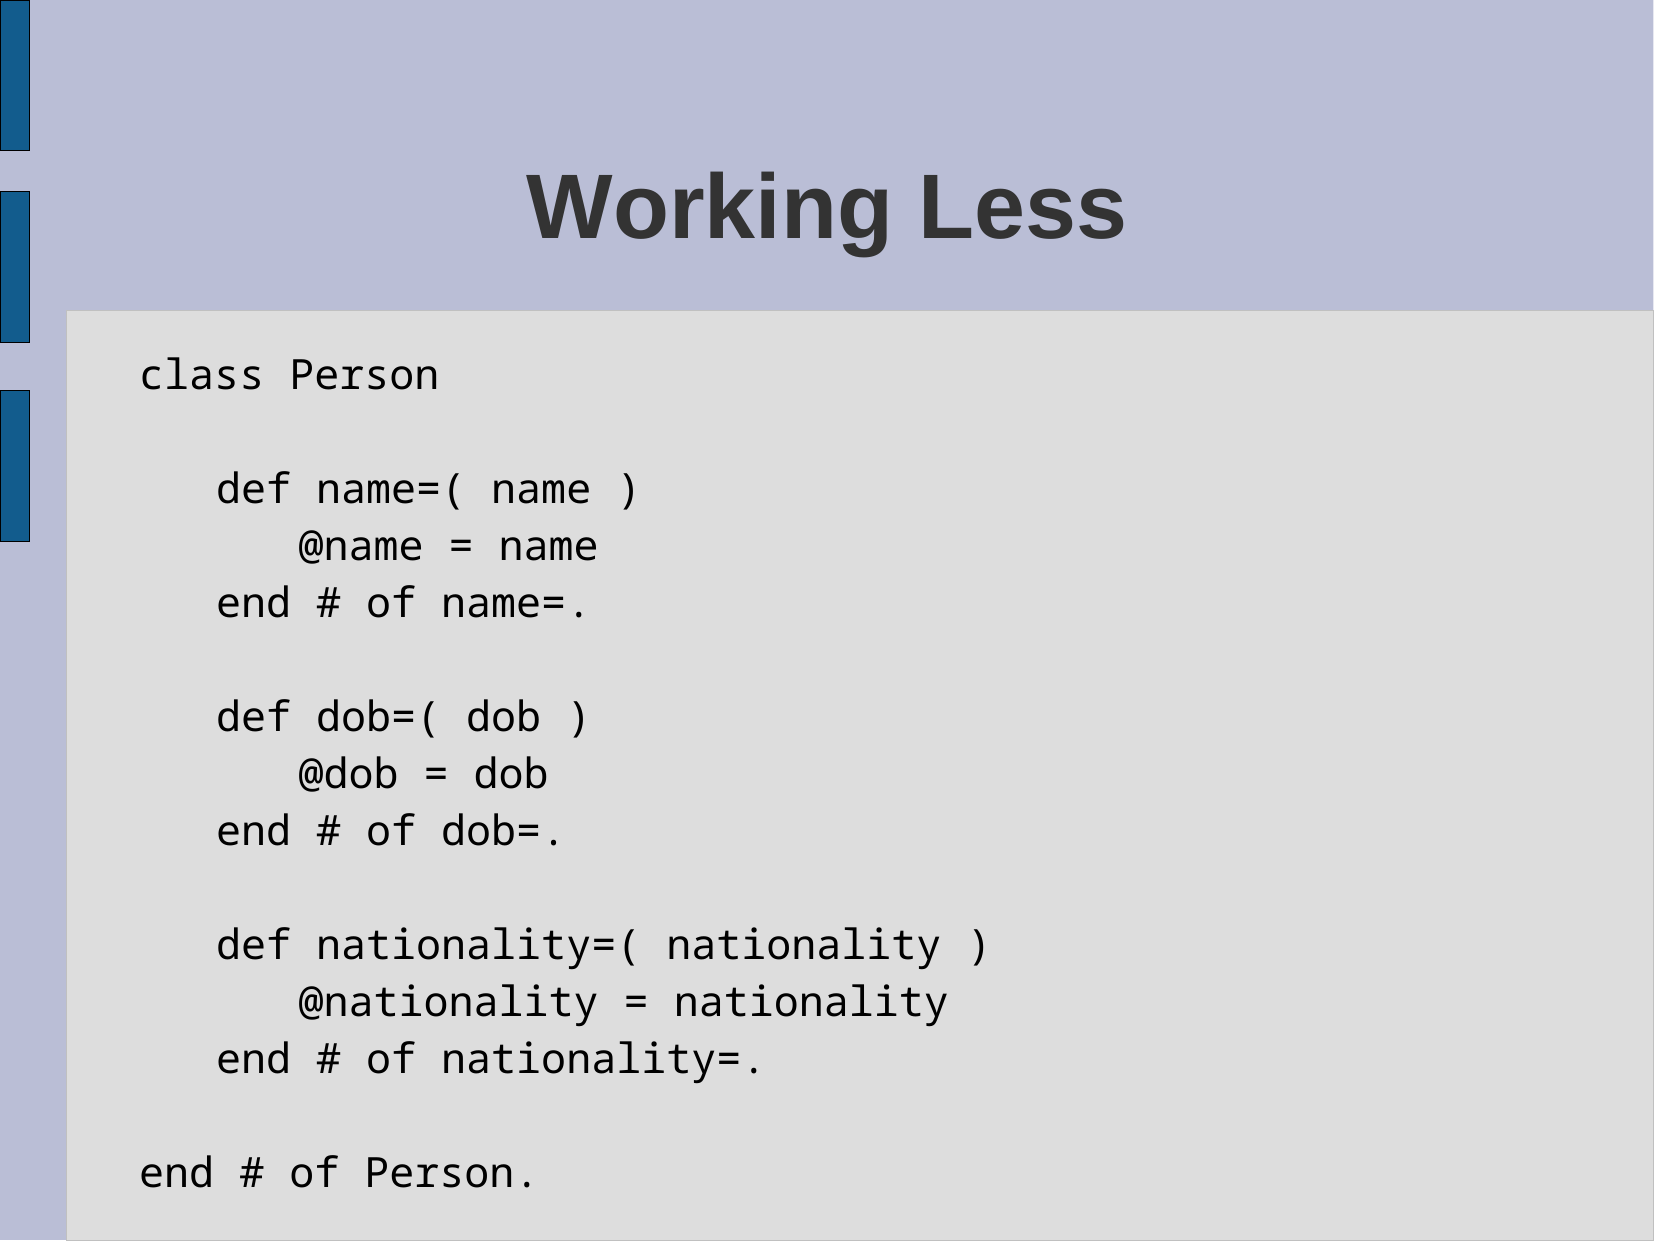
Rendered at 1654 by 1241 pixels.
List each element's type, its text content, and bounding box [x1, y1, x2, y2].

title Working Less [121, 102, 1534, 311]
list class Person def name=( name ) @name = name end # of name=. def dob=( dob ) @dob = dob end # of dob=. def nationality=( nationality ) @nationality = nationality end # of nationality=. end # of Person. [121, 344, 1534, 1127]
